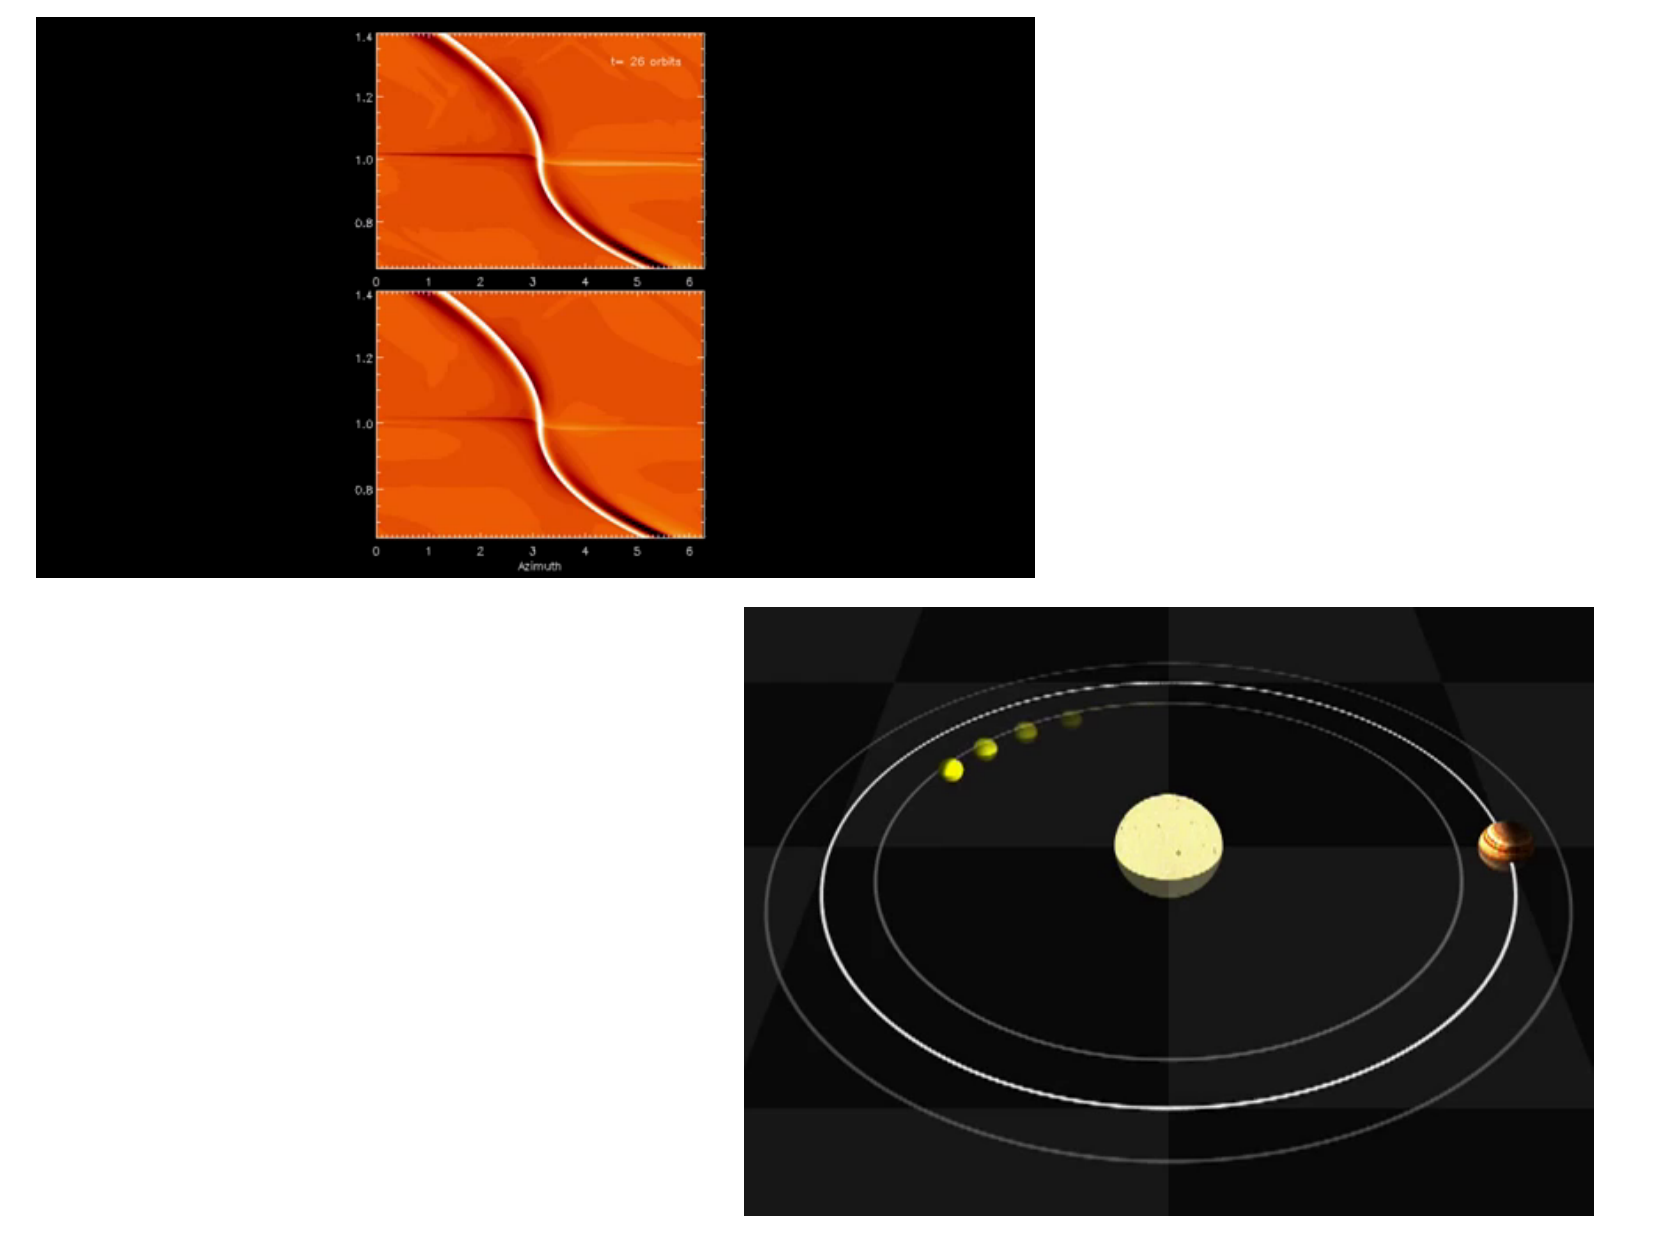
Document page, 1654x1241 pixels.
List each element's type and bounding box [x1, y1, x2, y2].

text_box [744, 606, 1595, 1217]
text_box [35, 16, 1036, 579]
